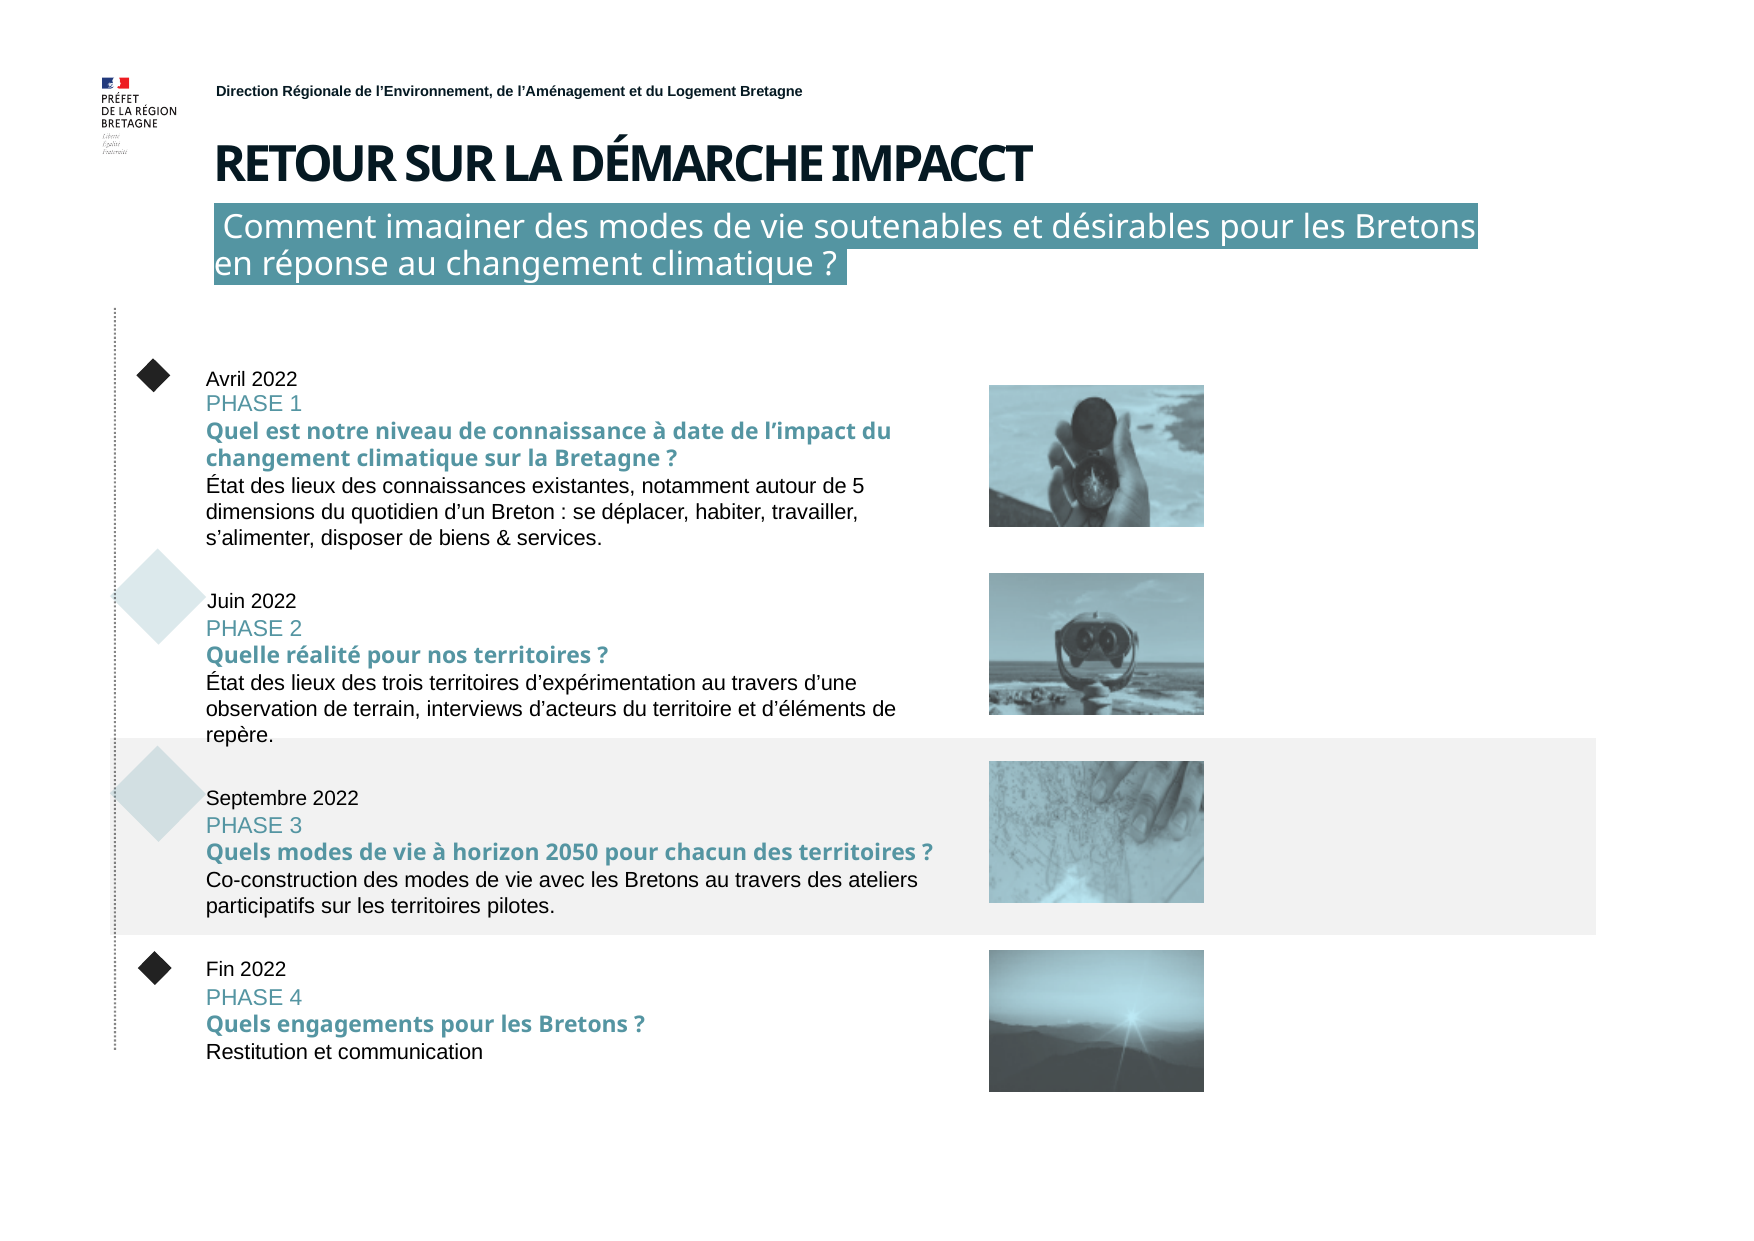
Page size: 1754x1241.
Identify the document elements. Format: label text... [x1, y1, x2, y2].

picture [989, 761, 1204, 904]
picture [989, 573, 1204, 715]
text_box [109, 738, 1596, 935]
text_box PHASE 3 Quels modes de vie à horizon 2050 pour chacun des territoires ? Co-construction des modes de vie avec les Bretons au travers des ateliers participatifs sur les territoires pilotes. [191, 803, 974, 926]
text_box Fin 2022 [191, 948, 313, 988]
text_box [136, 358, 171, 393]
text_box PHASE 2 Quelle réalité pour nos territoires ? État des lieux des trois territoires d’expérimentation au travers d’une observation de terrain, interviews d’acteurs du territoire et d’éléments de repère. [191, 606, 969, 754]
picture [989, 950, 1204, 1092]
text_box RETOUR SUR LA DÉMARCHE IMPACCT [199, 131, 1465, 189]
picture [92, 66, 186, 165]
text_box Avril 2022 [191, 358, 313, 398]
text_box Comment imaginer des modes de vie soutenables et désirables pour les Bretons en réponse au changement climatique ?. [847, 203, 1523, 268]
text_box Septembre 2022 [191, 777, 382, 842]
text_box Direction Régionale de l’Environnement, de l’Aménagement et du Logement Bretagne [201, 73, 819, 107]
picture [989, 385, 1204, 527]
text_box PHASE 1 Quel est notre niveau de connaissance à date de l’impact du changement climatique sur la Bretagne ? État des lieux des connaissances existantes, notamment autour de 5 dimensions du quotidien d’un Breton : se déplacer, habiter, travailler, s’alimenter, disposer de biens & services. [191, 381, 968, 557]
text_box [137, 951, 172, 985]
text_box Juin 2022 [192, 581, 315, 621]
text_box [109, 548, 192, 645]
text_box PHASE 4 Quels engagements pour les Bretons ? Restitution et communication [191, 975, 878, 1072]
